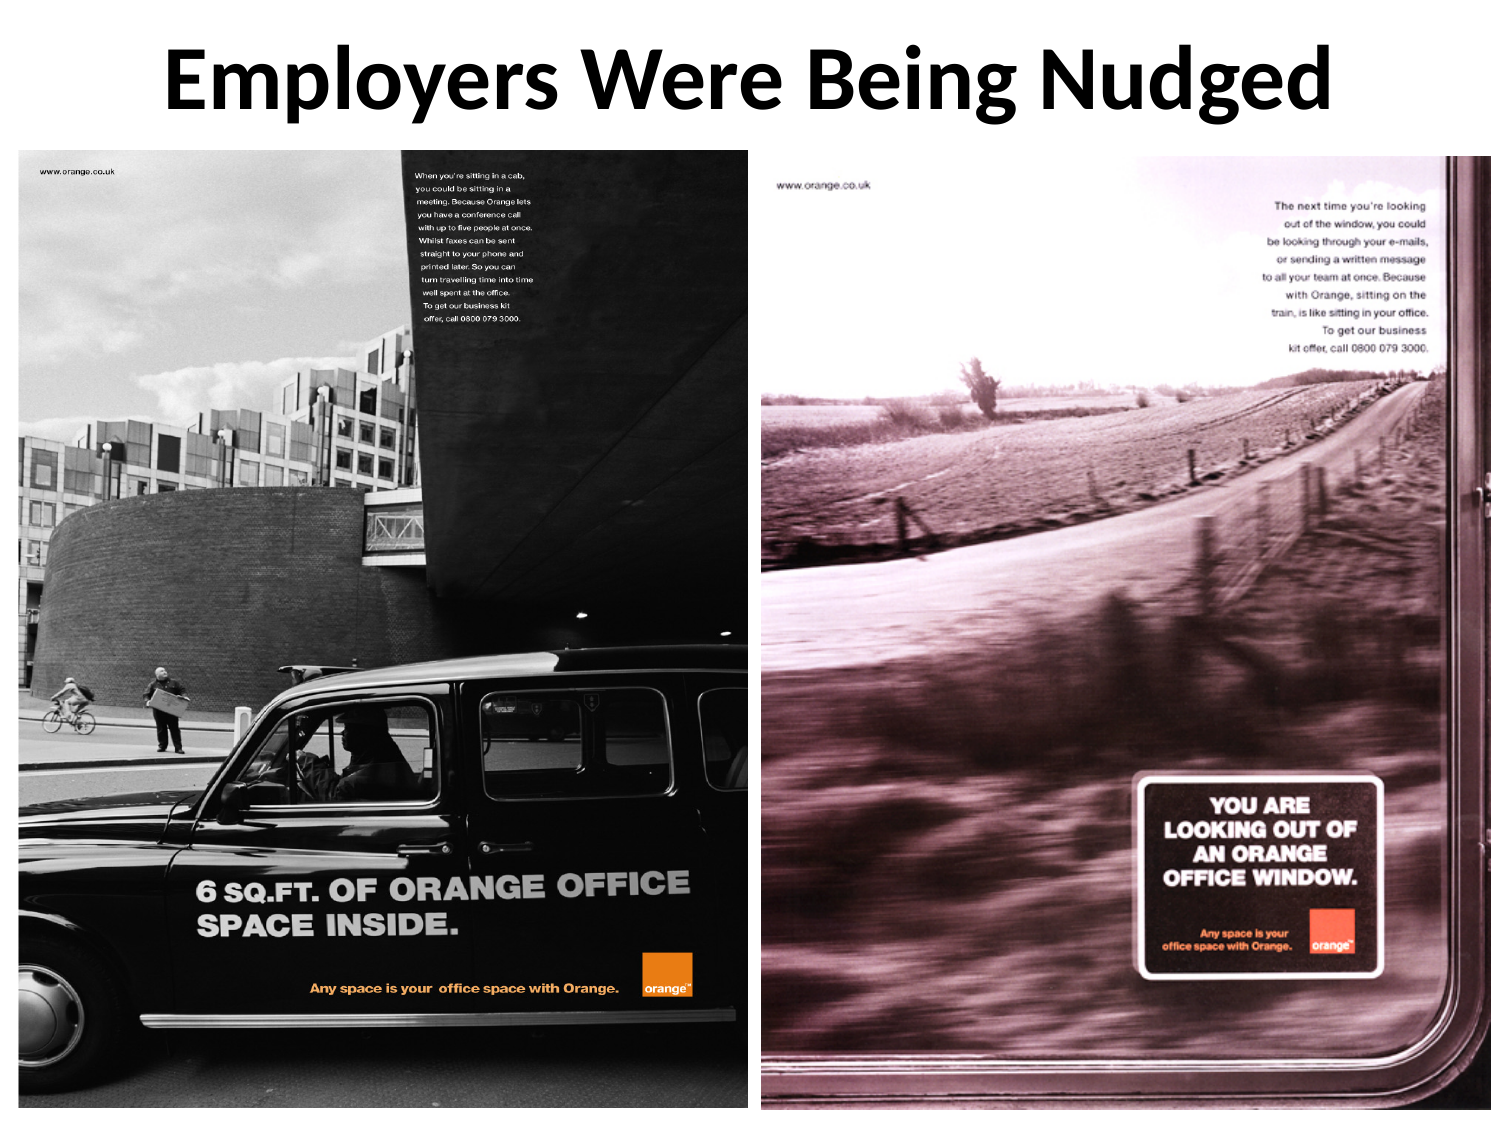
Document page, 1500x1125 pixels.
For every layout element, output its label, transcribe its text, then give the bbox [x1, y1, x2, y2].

picture [18, 150, 748, 1108]
picture [761, 157, 1491, 1110]
title Employers Were Being Nudged [103, 0, 1397, 189]
